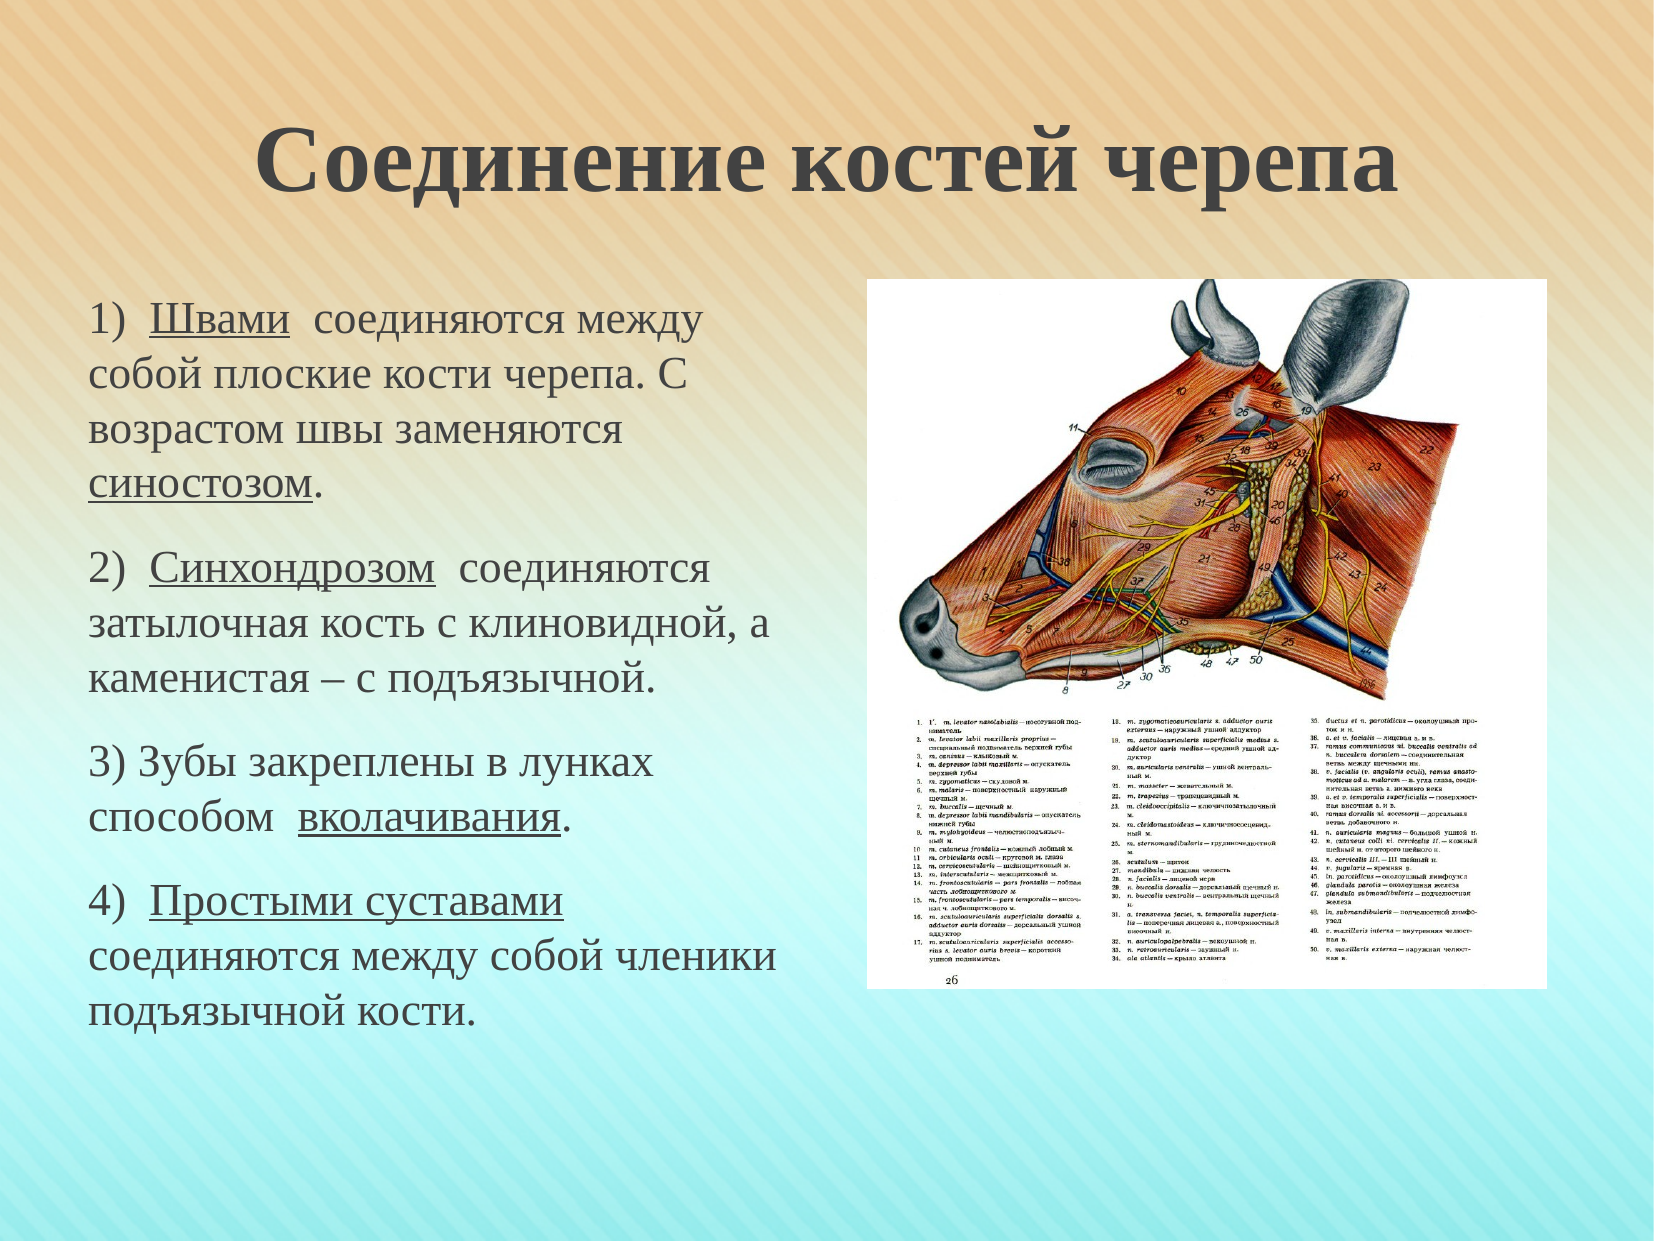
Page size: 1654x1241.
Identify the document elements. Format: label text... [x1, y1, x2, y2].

list 1) Швами соединяются между собой плоские кости черепа. С возрастом швы заменяются синостозом. 2) Синхондрозом соединяются затылочная кость с клиновидной, а каменистая – с подъязычной. 3) Зубы закреплены в лунках способом вколачивания. 4) Простыми суставами соединяются между собой членики подъязычной кости. [88, 287, 815, 1106]
picture [867, 279, 1547, 989]
title Соединение костей черепа [82, 49, 1571, 257]
